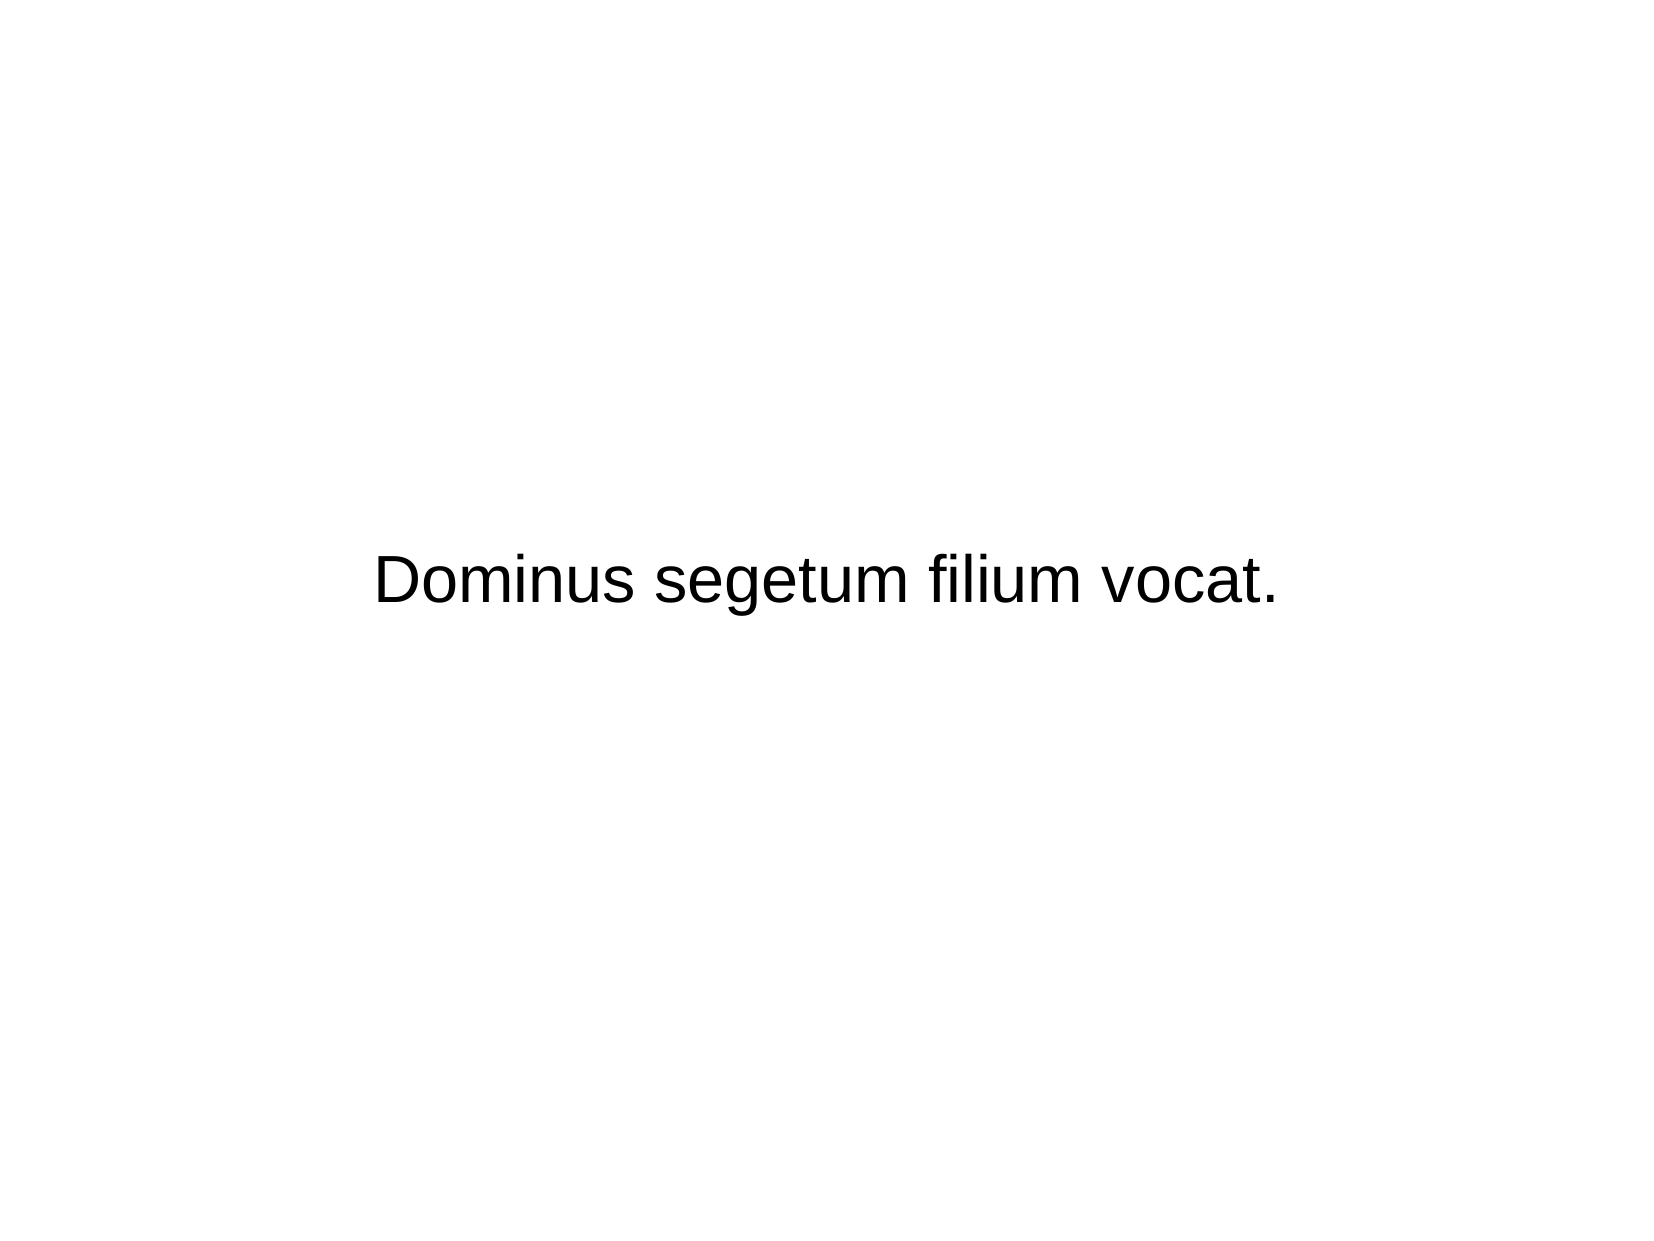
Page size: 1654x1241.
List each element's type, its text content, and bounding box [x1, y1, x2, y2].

subtitle Dominus segetum filium vocat. [82, 56, 1571, 1102]
